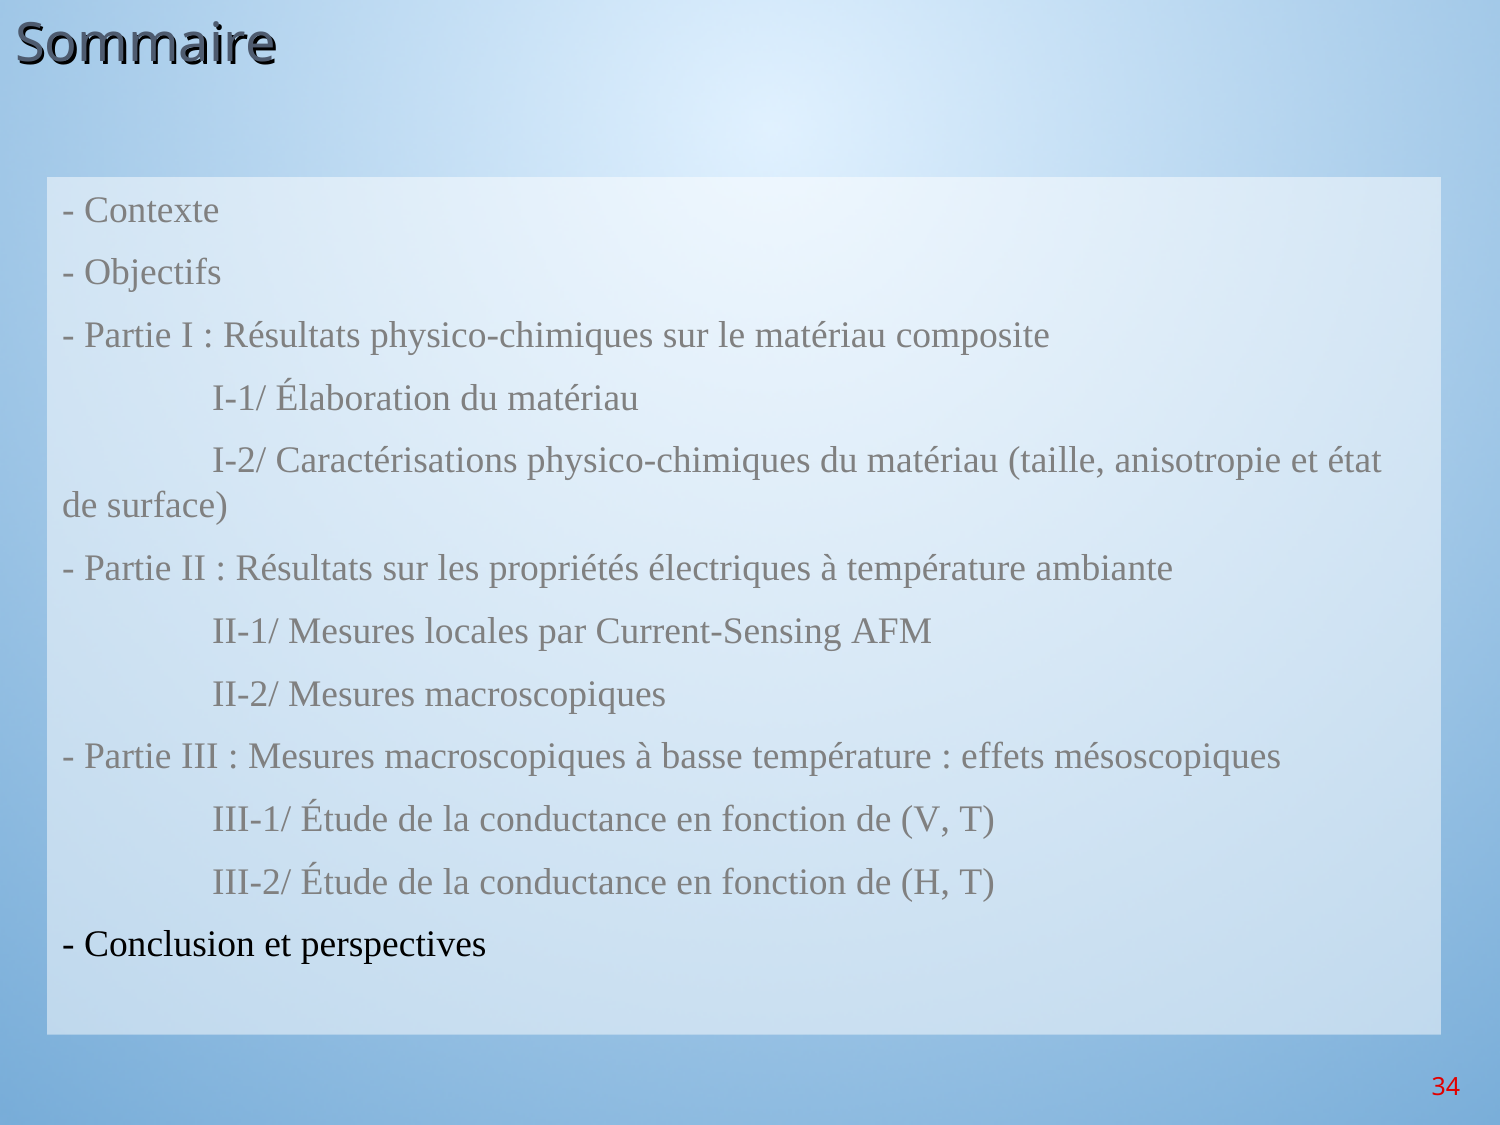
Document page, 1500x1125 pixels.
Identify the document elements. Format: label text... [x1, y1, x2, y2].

text_box <numéro> [1349, 1062, 1476, 1103]
text_box - Contexte - Objectifs - Partie I : Résultats physico-chimiques sur le matériau composite I-1/ Élaboration du matériau I-2/ Caractérisations physico-chimiques du matériau (taille, anisotropie et état de surface) - Partie II : Résultats sur les propriétés électriques à température ambiante II-1/ Mesures locales par Current-Sensing AFM II-2/ Mesures macroscopiques - Partie III : Mesures macroscopiques à basse température : effets mésoscopiques III-1/ Étude de la conductance en fonction de (V, T) III-2/ Étude de la conductance en fonction de (H, T) - Conclusion et perspectives [47, 177, 1441, 1035]
picture [0, 0, 1500, 1125]
title Sommaire [0, 0, 1489, 83]
